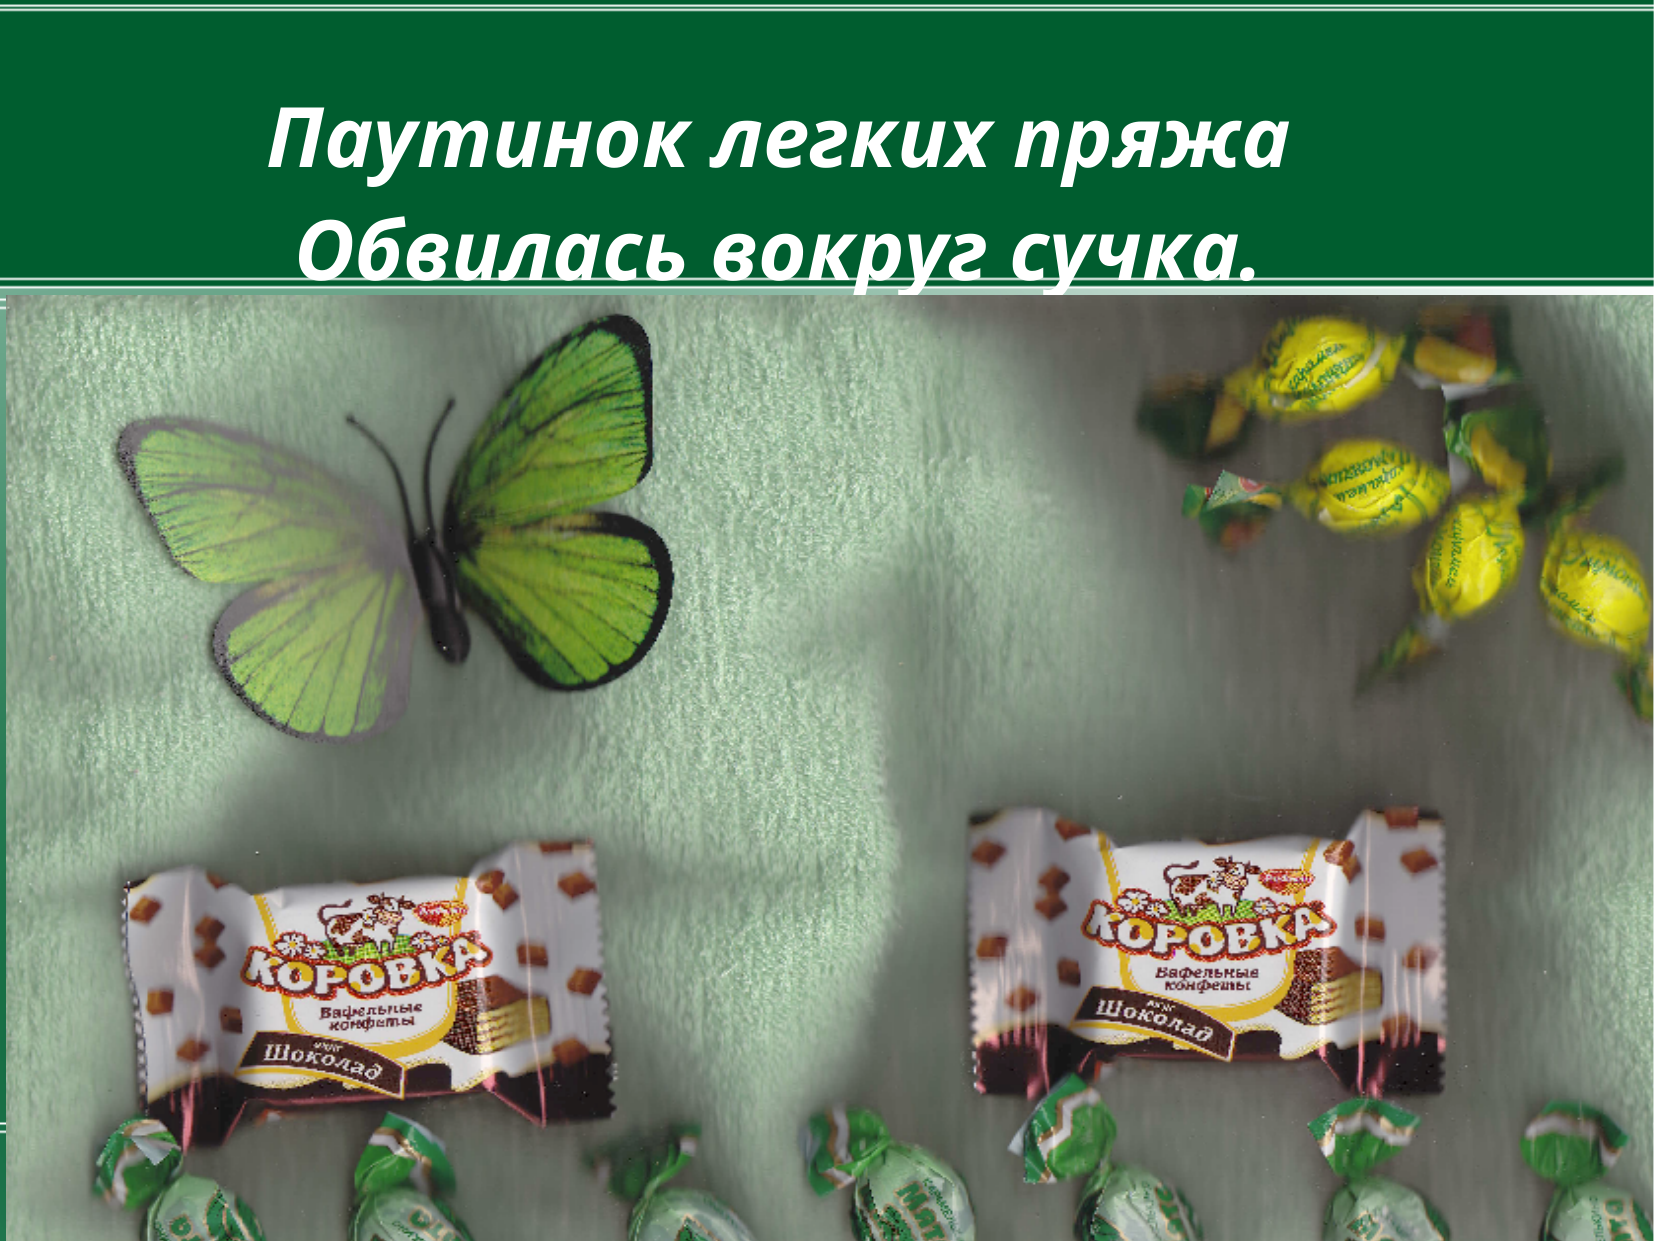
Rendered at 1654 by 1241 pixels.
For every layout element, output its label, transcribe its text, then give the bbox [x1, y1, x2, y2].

picture [0, 0, 1654, 1241]
title Паутинок легких пряжа Обвилась вокруг сучка. [35, 88, 1524, 295]
